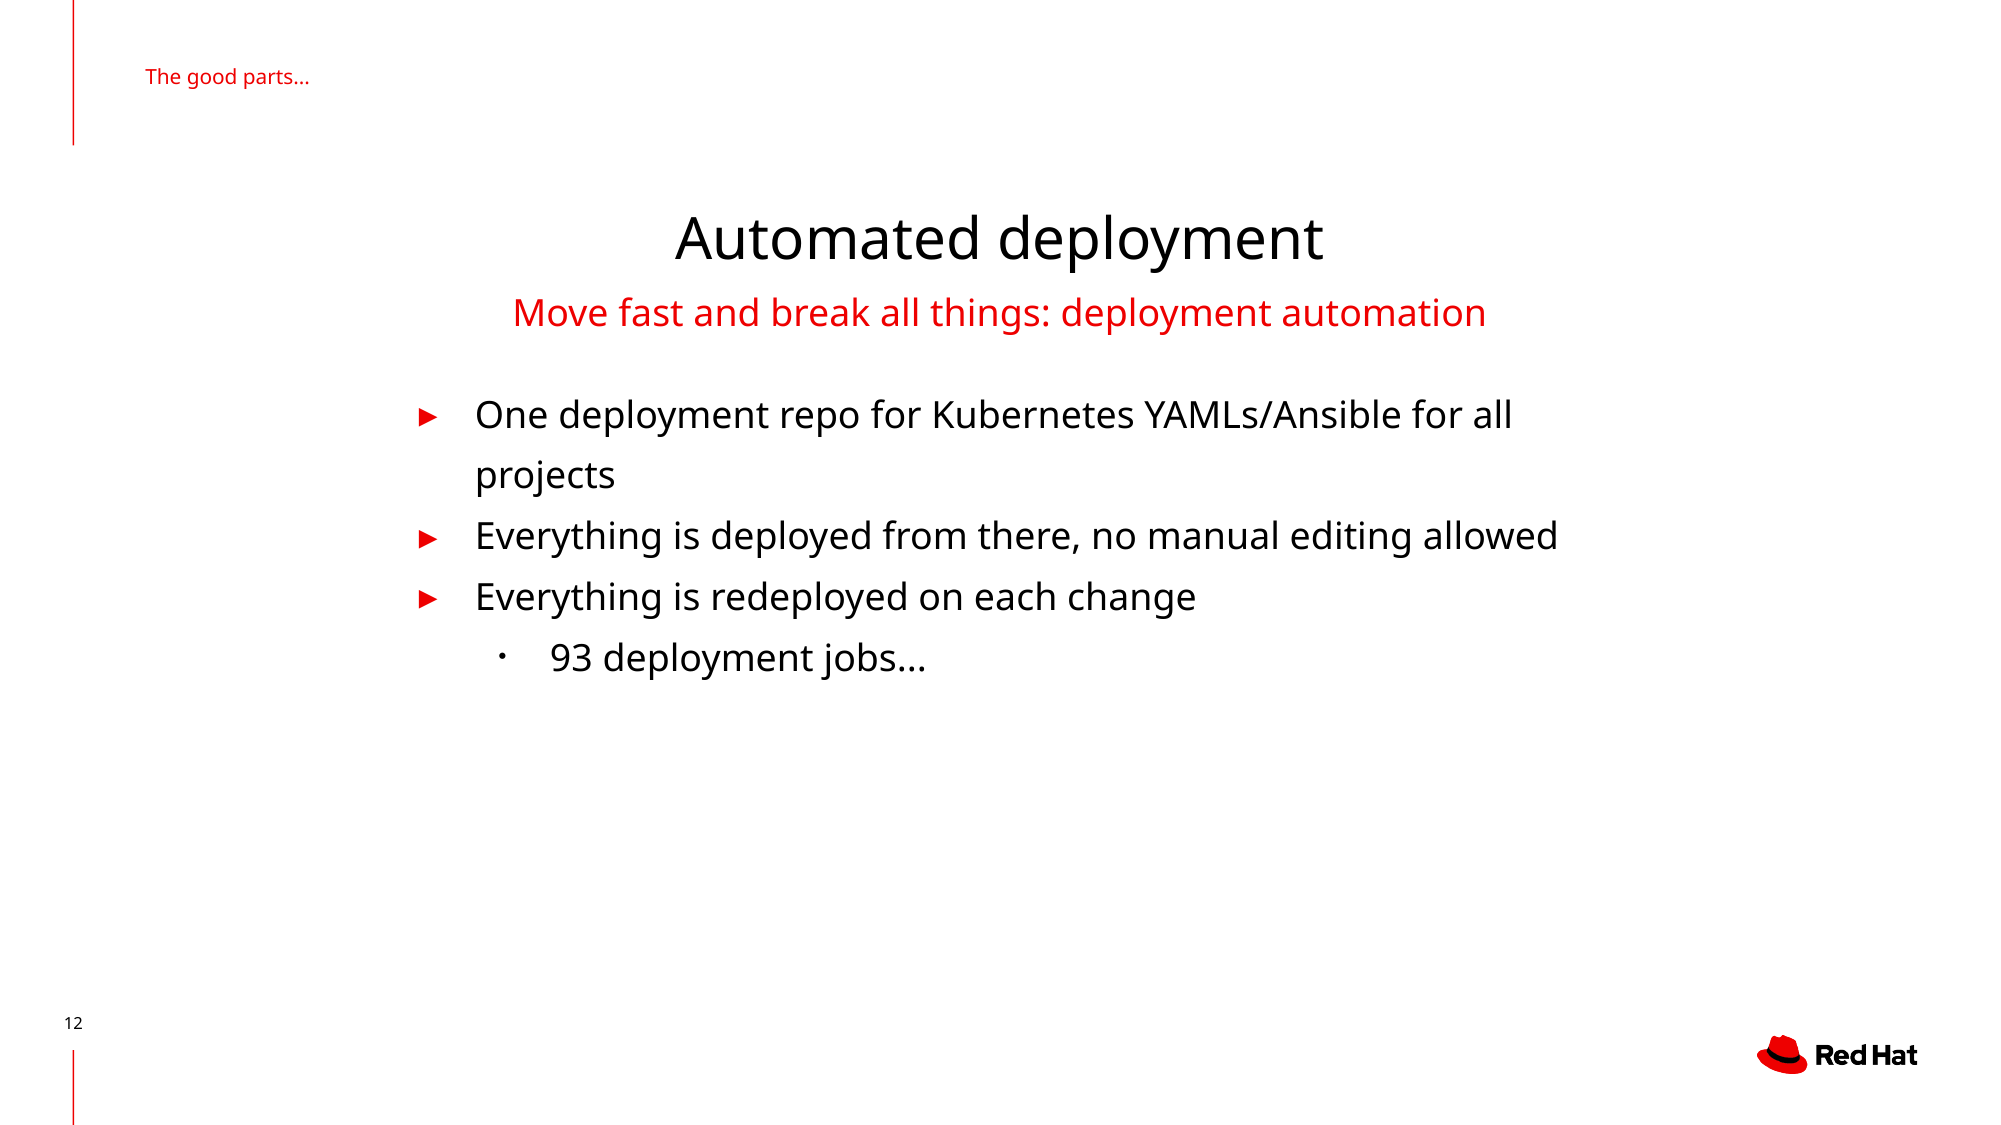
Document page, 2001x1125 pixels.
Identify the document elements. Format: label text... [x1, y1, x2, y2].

picture [1757, 1035, 1918, 1074]
slide_number <number> [13, 1012, 134, 1036]
list One deployment repo for Kubernetes YAMLs/Ansible for all projects Everything is deployed from there, no manual editing allowed Everything is redeployed on each change 93 deployment jobs... [399, 375, 1600, 975]
subtitle The good parts... [73, 9, 919, 143]
subtitle Move fast and break all things: deployment automation [145, 271, 1855, 320]
title Automated deployment [145, 180, 1855, 271]
